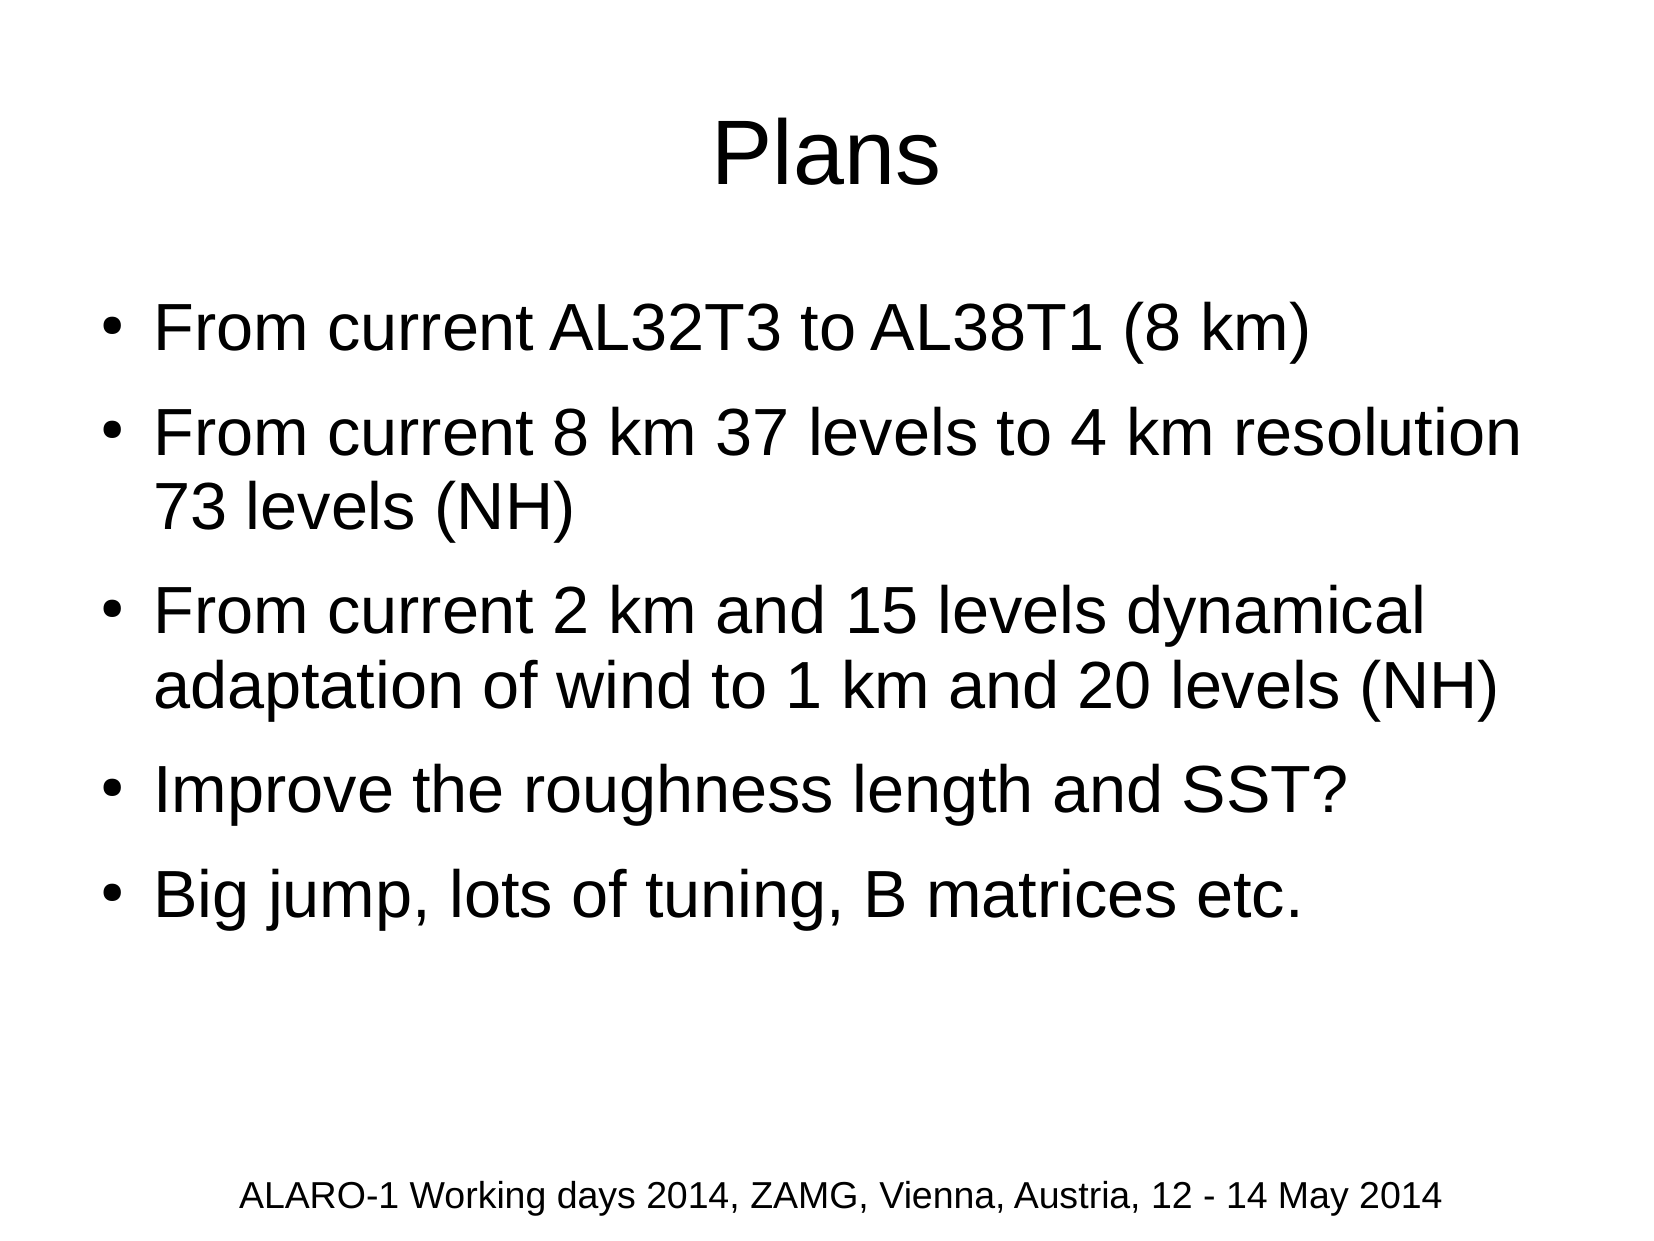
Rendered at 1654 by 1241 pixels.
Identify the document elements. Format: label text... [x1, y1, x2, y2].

list From current AL32T3 to AL38T1 (8 km) From current 8 km 37 levels to 4 km resolution 73 levels (NH) From current 2 km and 15 levels dynamical adaptation of wind to 1 km and 20 levels (NH) Improve the roughness length and SST? Big jump, lots of tuning, B matrices etc. [82, 290, 1571, 1109]
text_box ALARO-1 Working days 2014, ZAMG, Vienna, Austria, 12 - 14 May 2014 [224, 1167, 1467, 1225]
title Plans [82, 49, 1571, 257]
